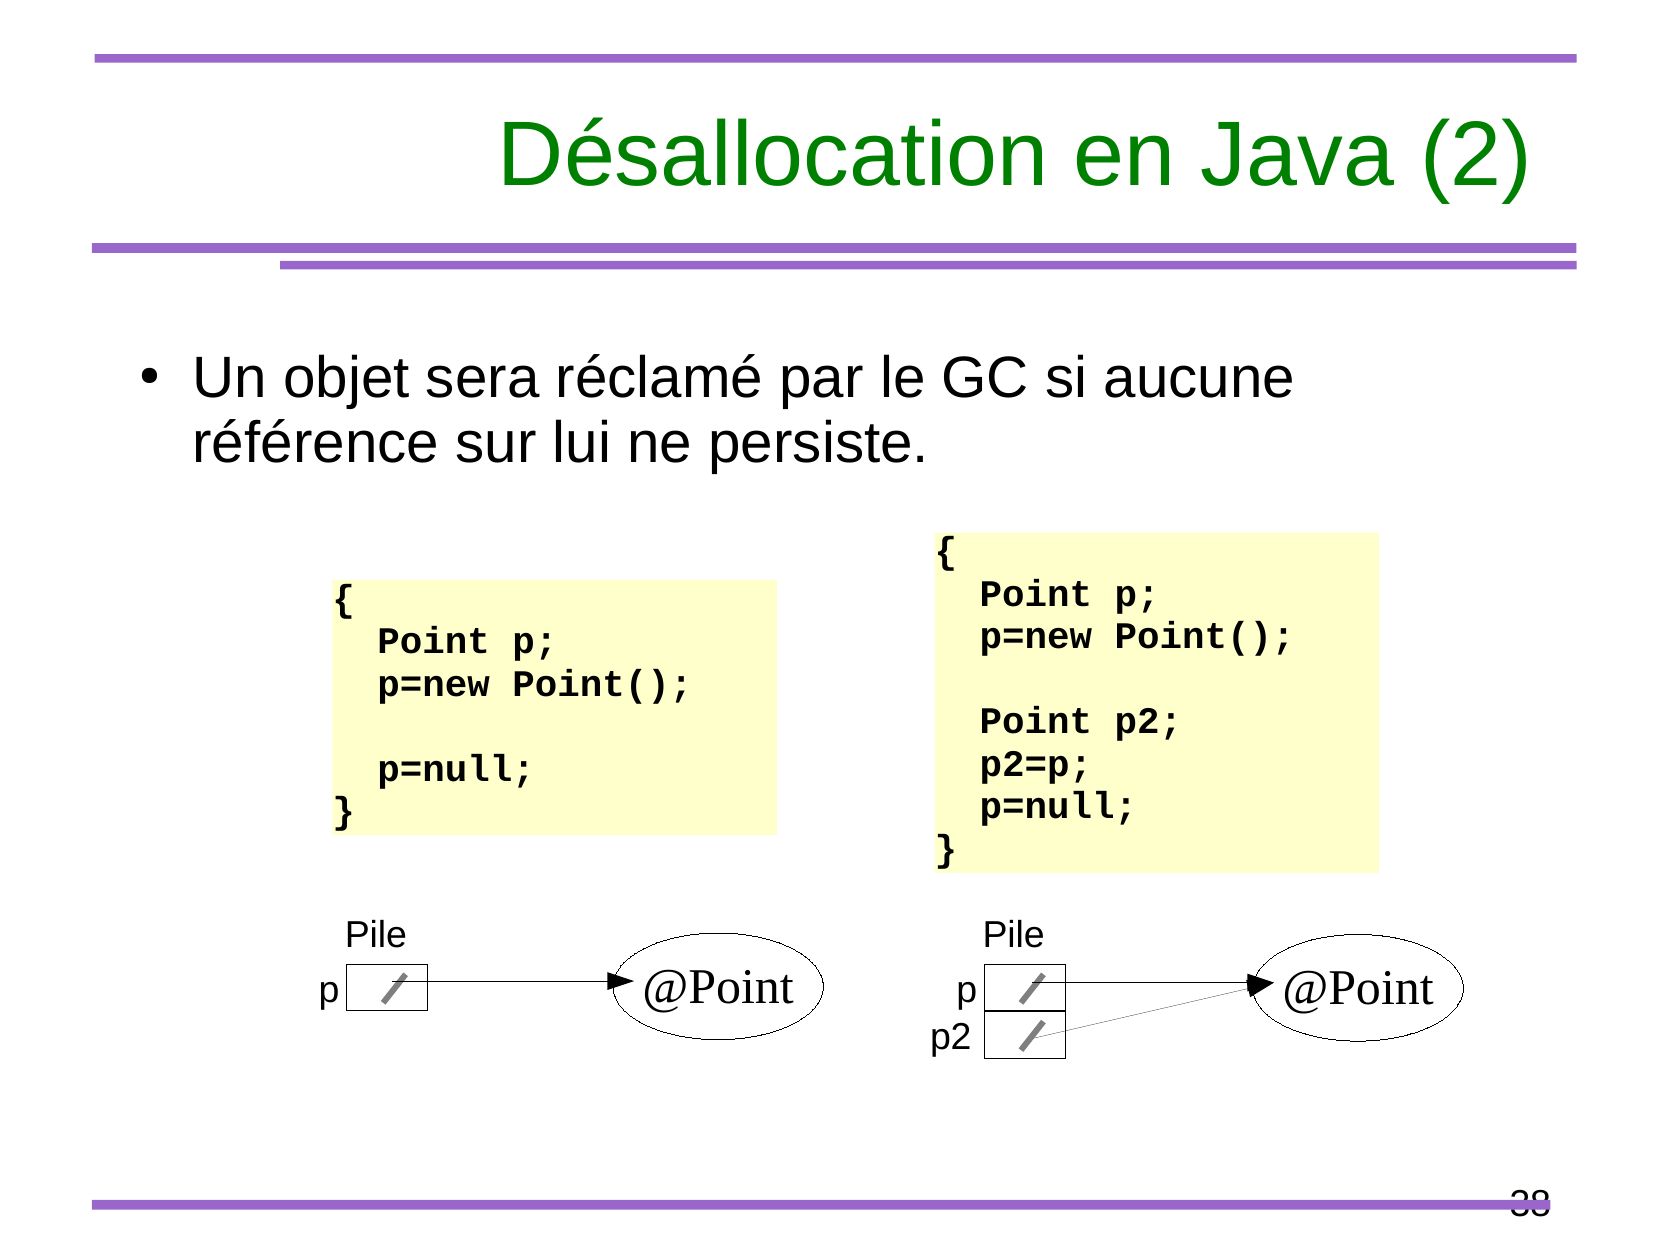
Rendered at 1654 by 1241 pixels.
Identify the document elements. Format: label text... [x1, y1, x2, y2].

text_box Pile [982, 913, 1063, 956]
text_box p [956, 968, 976, 1011]
text_box @Point [1254, 934, 1464, 1042]
title Désallocation en Java (2) [121, 49, 1534, 257]
text_box p [318, 968, 339, 1011]
text_box Pile [344, 913, 426, 956]
list Un objet sera réclamé par le GC si aucune référence sur lui ne persiste. [121, 344, 1534, 523]
text_box @Point [613, 933, 824, 1040]
text_box { Point p; p=new Point(); p=null; } [332, 579, 777, 836]
text_box p2 [930, 1015, 976, 1058]
text_box { Point p; p=new Point(); Point p2; p2=p; p=null; } [934, 532, 1380, 873]
